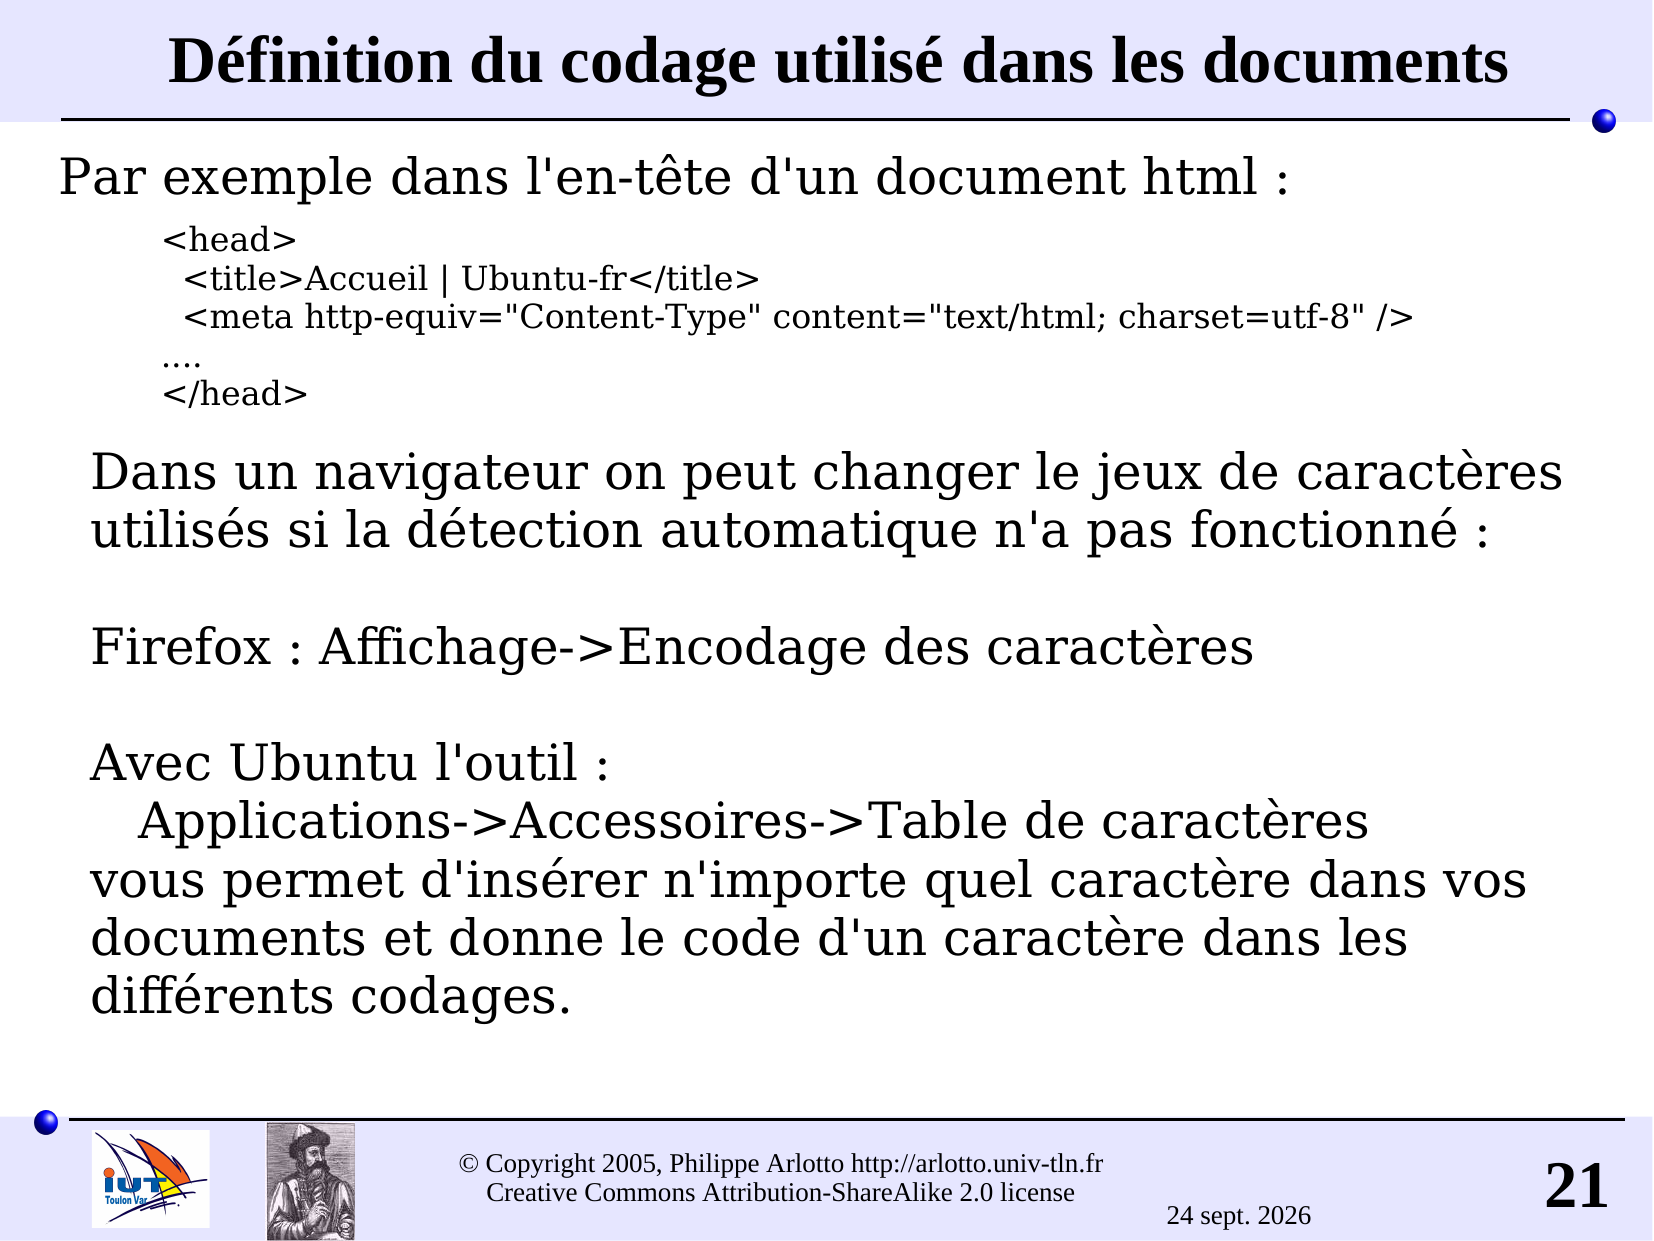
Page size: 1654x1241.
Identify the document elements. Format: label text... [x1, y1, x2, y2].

text_box Dans un navigateur on peut changer le jeux de caractères utilisés si la détection automatique n'a pas fonctionné : Firefox : Affichage->Encodage des caractères Avec Ubuntu l'outil : Applications->Accessoires->Table de caractères vous permet d'insérer n'importe quel caractère dans vos documents et donne le code d'un caractère dans les différents codages. [90, 442, 1565, 1026]
text_box <head> <title>Accueil | Ubuntu-fr</title> <meta http-equiv="Content-Type" content="text/html; charset=utf-8" /> .... </head> [160, 220, 1418, 414]
picture [265, 1122, 355, 1241]
title Définition du codage utilisé dans les documents [95, 14, 1585, 107]
text_box Par exemple dans l'en-tête d'un document html : [59, 148, 1447, 207]
